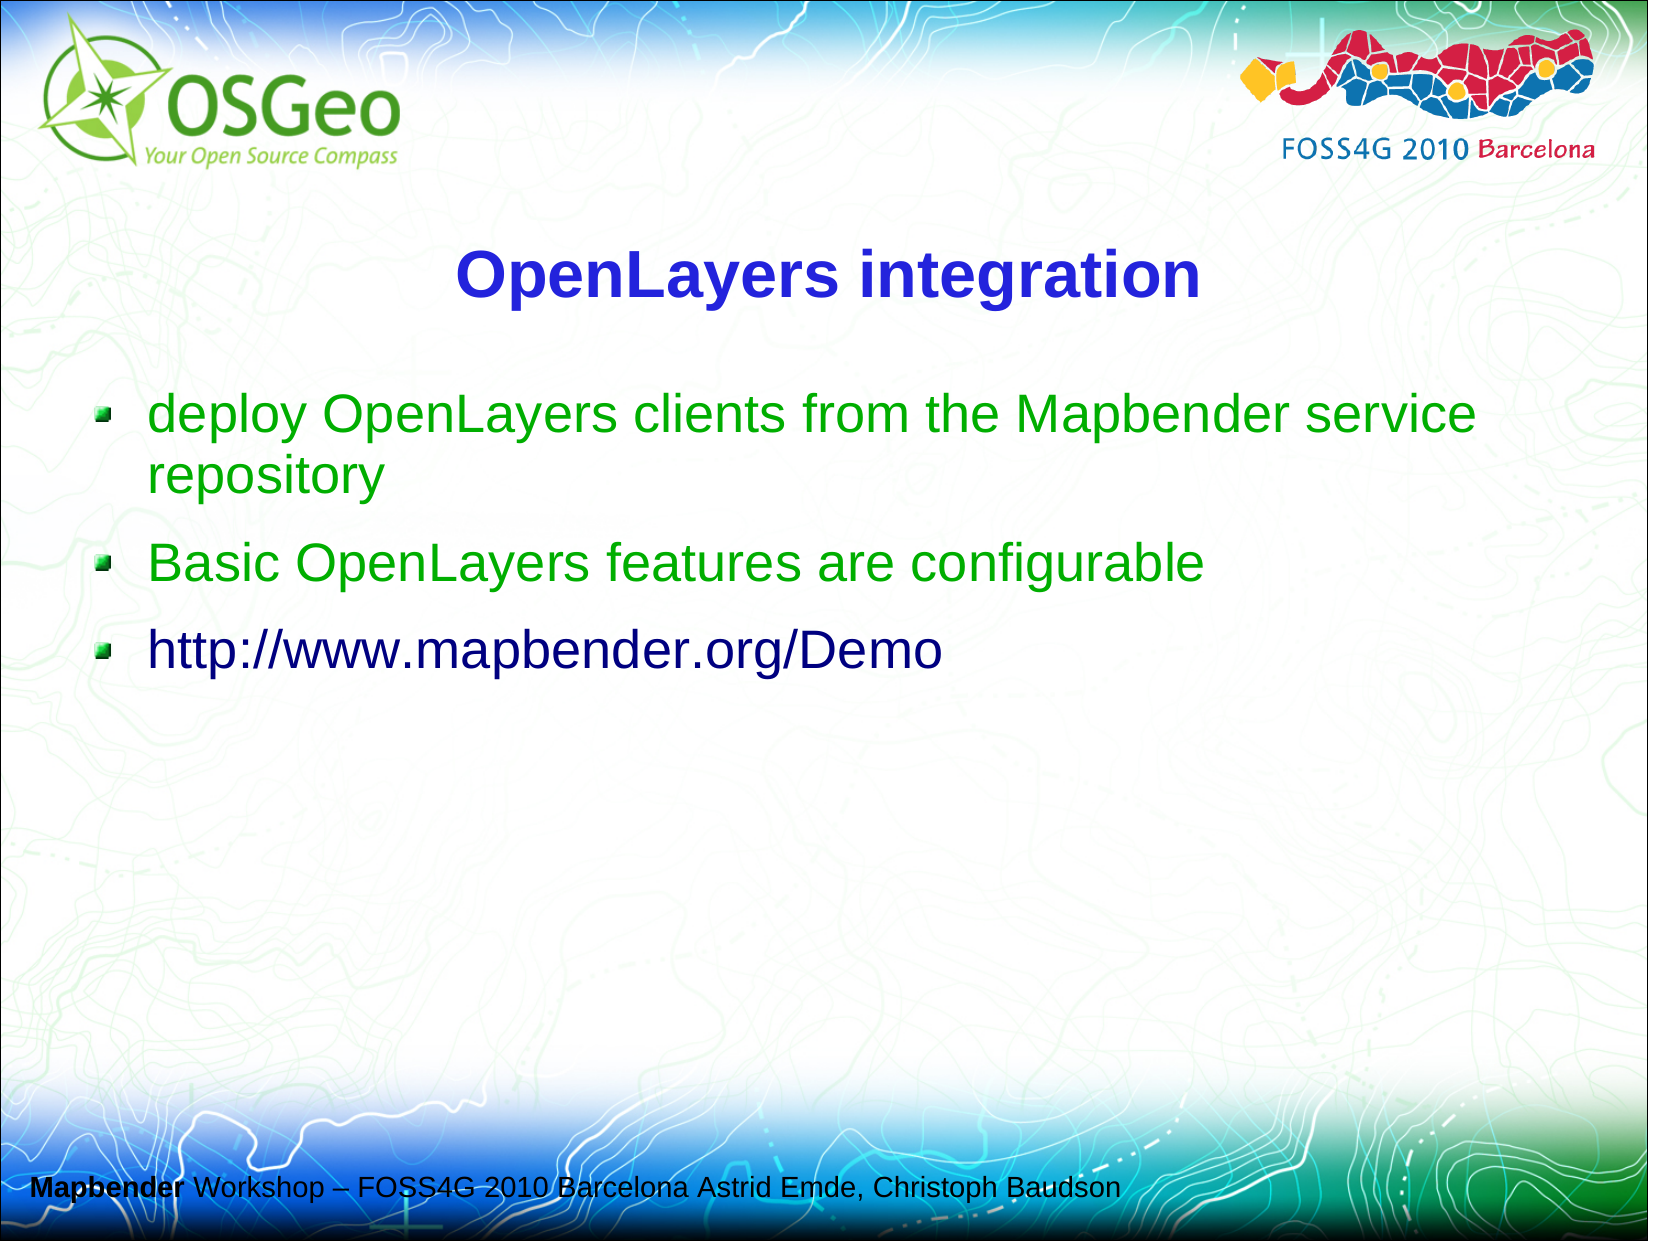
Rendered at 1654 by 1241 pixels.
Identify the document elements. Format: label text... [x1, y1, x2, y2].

title OpenLayers integration [82, 208, 1571, 342]
picture [1, 1, 1647, 1240]
list deploy OpenLayers clients from the Mapbender service repository Basic OpenLayers features are configurable http://www.mapbender.org/Demo [76, 383, 1565, 1188]
